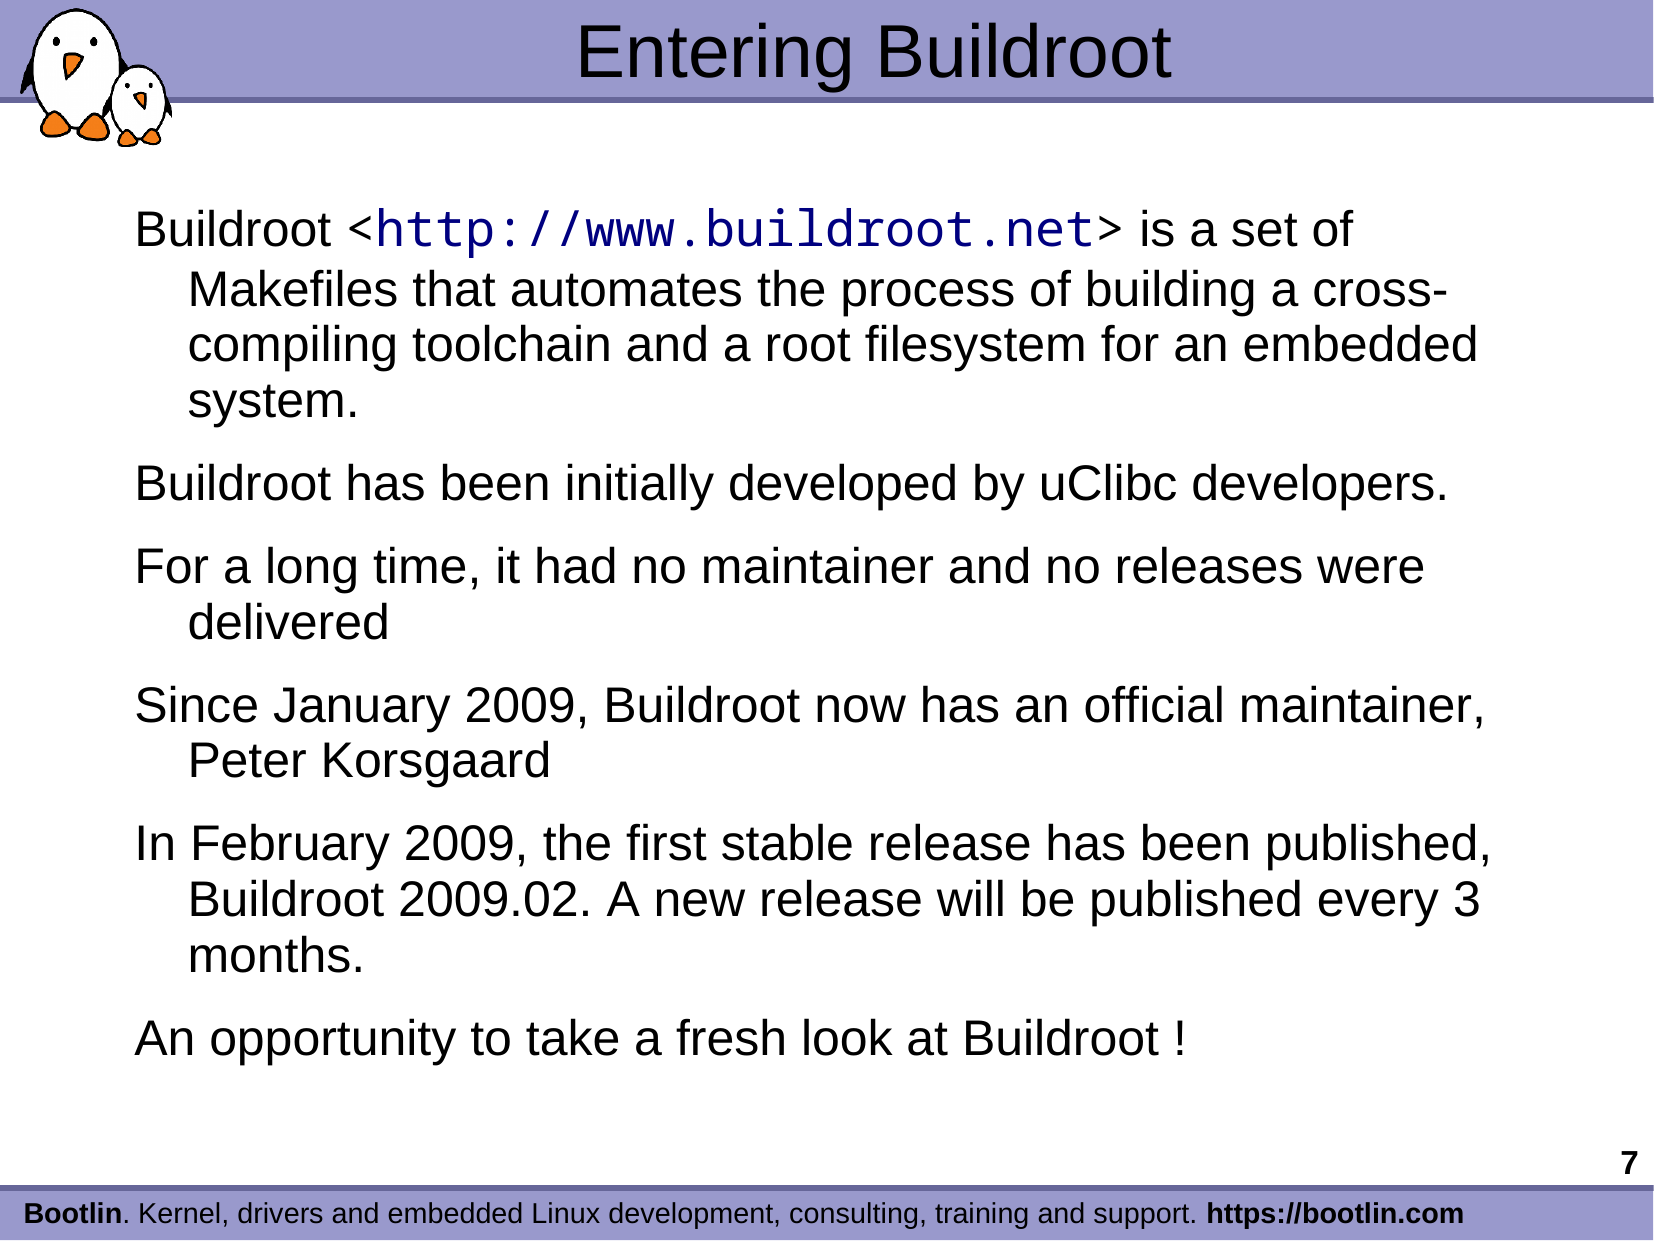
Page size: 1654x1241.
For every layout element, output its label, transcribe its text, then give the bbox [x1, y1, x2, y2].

title Entering Buildroot [197, 5, 1551, 97]
list Buildroot <http://www.buildroot.net> is a set of Makefiles that automates the process of building a cross-compiling toolchain and a root filesystem for an embedded system. Buildroot has been initially developed by uClibc developers. For a long time, it had no maintainer and no releases were delivered Since January 2009, Buildroot now has an official maintainer, Peter Korsgaard In February 2009, the first stable release has been published, Buildroot 2009.02. A new release will be published every 3 months. An opportunity to take a fresh look at Buildroot ! [116, 192, 1529, 1136]
picture [20, 8, 172, 147]
